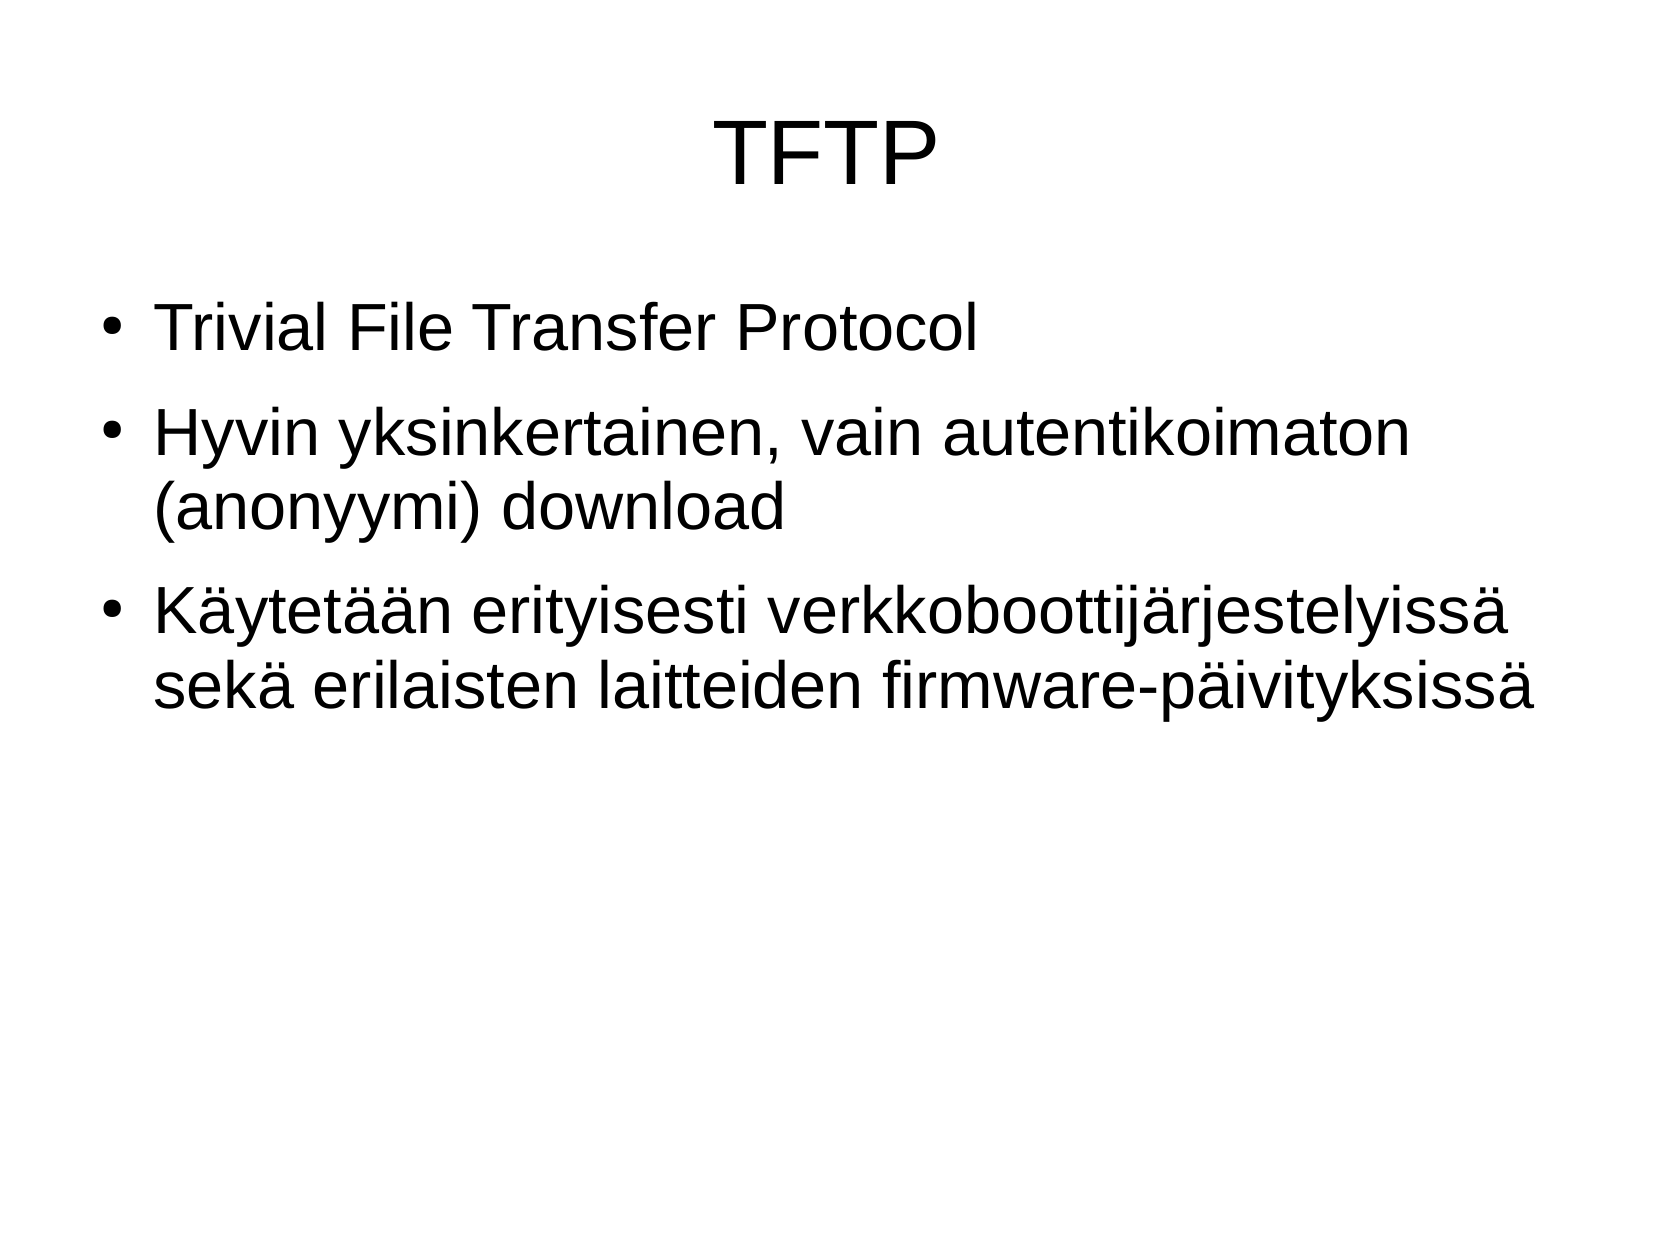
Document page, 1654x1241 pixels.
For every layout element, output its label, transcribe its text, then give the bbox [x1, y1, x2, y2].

title TFTP [82, 49, 1571, 257]
list Trivial File Transfer Protocol Hyvin yksinkertainen, vain autentikoimaton (anonyymi) download Käytetään erityisesti verkkoboottijärjestelyissä sekä erilaisten laitteiden firmware-päivityksissä [82, 290, 1571, 1010]
